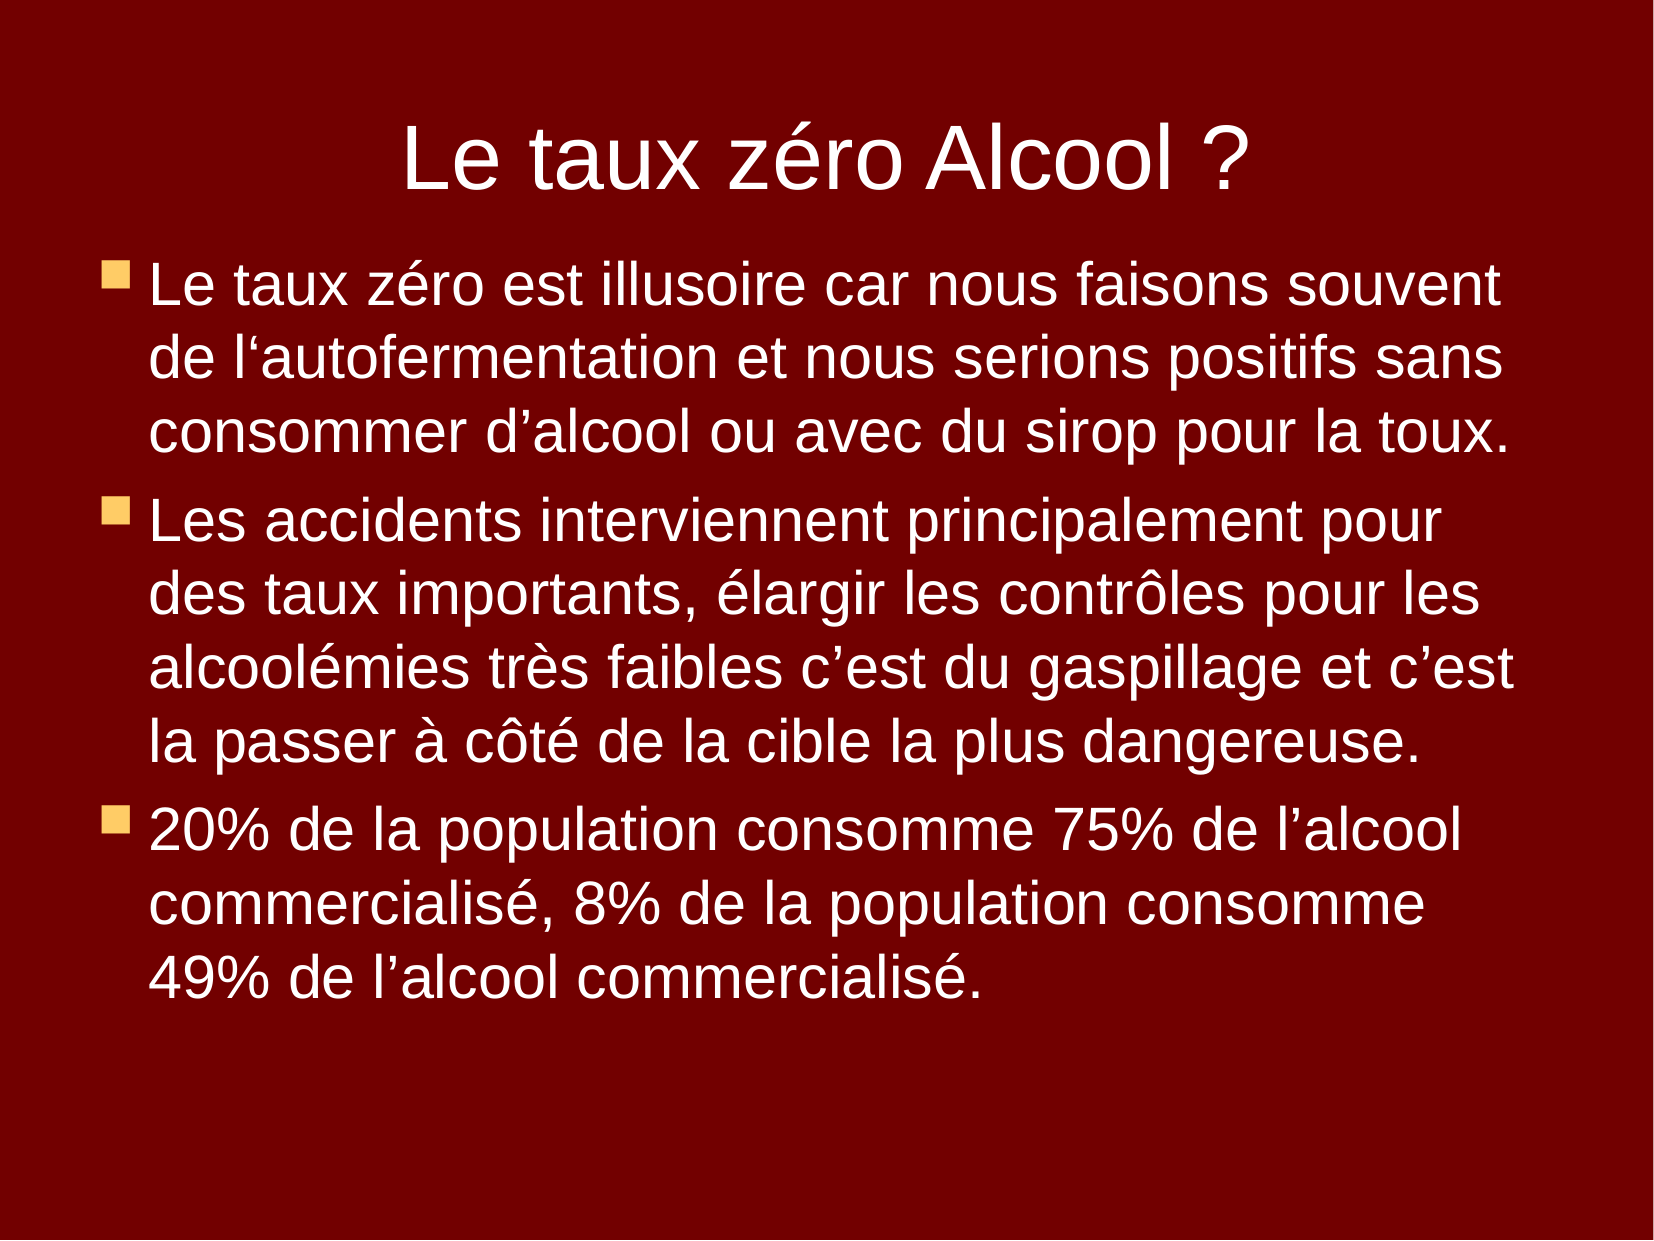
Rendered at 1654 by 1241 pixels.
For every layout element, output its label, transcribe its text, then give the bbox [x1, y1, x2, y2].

list Le taux zéro est illusoire car nous faisons souvent de l‘autofermentation et nous serions positifs sans consommer d’alcool ou avec du sirop pour la toux. Les accidents interviennent principalement pour des taux importants, élargir les contrôles pour les alcoolémies très faibles c’est du gaspillage et c’est la passer à côté de la cible la plus dangereuse. 20% de la population consomme 75% de l’alcool commercialisé, 8% de la population consomme 49% de l’alcool commercialisé. [82, 236, 1571, 1103]
title Le taux zéro Alcool ? [82, 49, 1571, 236]
